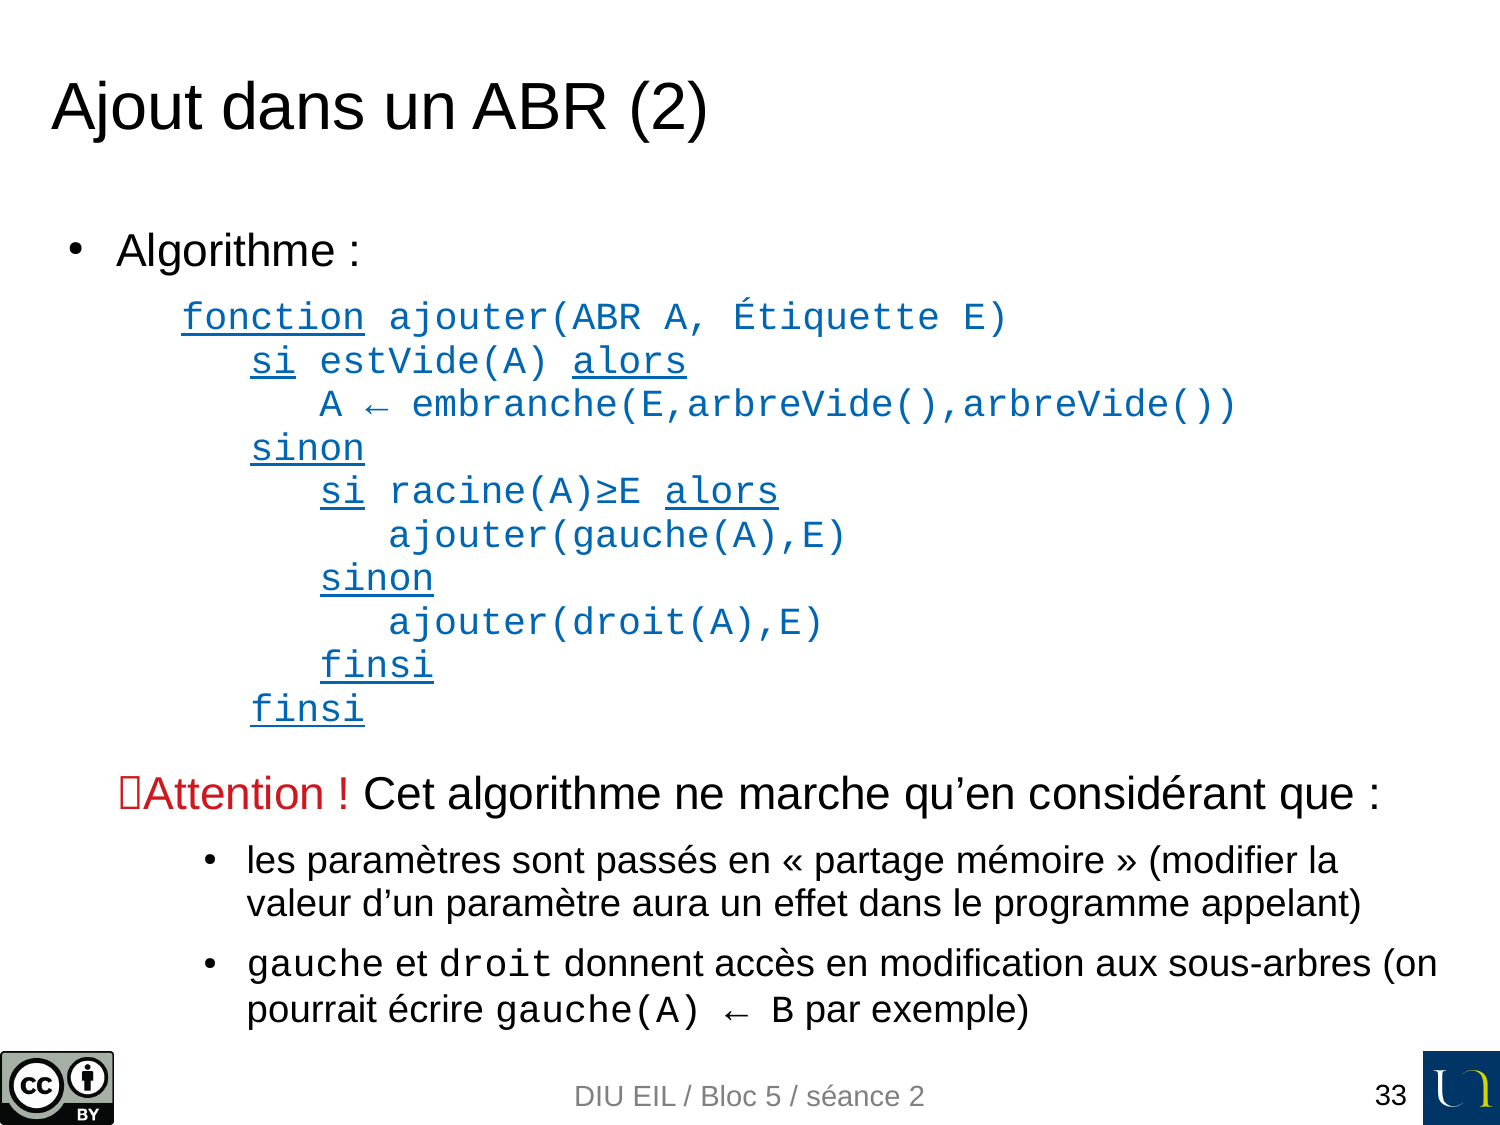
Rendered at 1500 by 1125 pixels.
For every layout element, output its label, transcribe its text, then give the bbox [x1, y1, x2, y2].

picture [0, 1051, 114, 1125]
list Algorithme : fonction ajouter(ABR A, Étiquette E) si estVide(A) alors A ← embranche(E,arbreVide(),arbreVide()) sinon si racine(A)≥E alors ajouter(gauche(A),E) sinon ajouter(droit(A),E) finsi finsi Attention ! Cet algorithme ne marche qu’en considérant que : les paramètres sont passés en « partage mémoire » (modifier la valeur d’un paramètre aura un effet dans le programme appelant) gauche et droit donnent accès en modification aux sous-arbres (on pourrait écrire gauche(A) ← B par exemple) [51, 224, 1449, 1052]
title Ajout dans un ABR (2) [51, 44, 1449, 170]
picture [1417, 1051, 1500, 1125]
